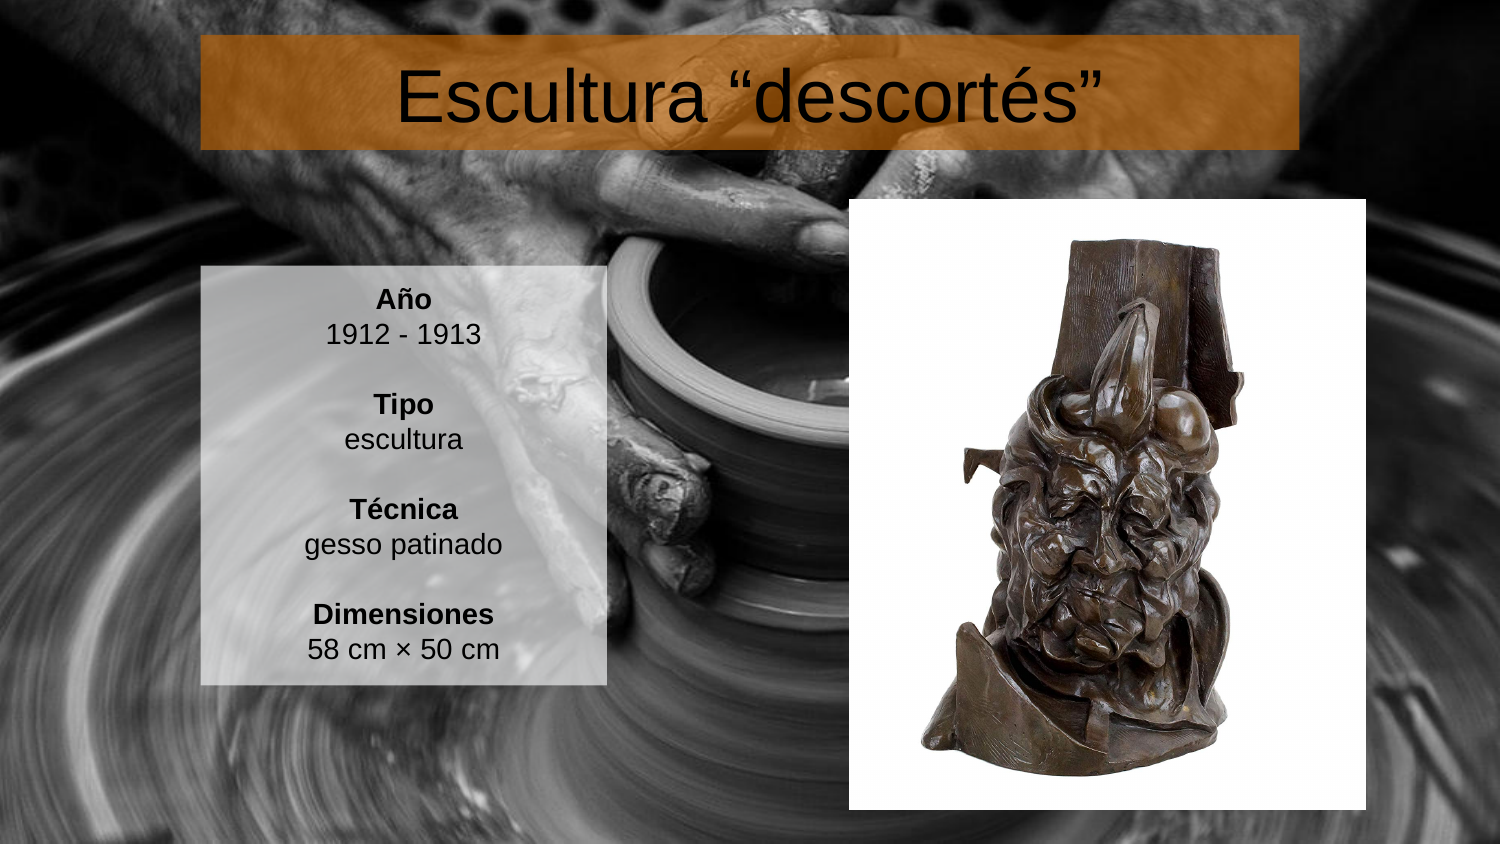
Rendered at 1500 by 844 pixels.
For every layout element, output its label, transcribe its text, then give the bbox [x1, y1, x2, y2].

text_box Año 1912 - 1913 Tipo escultura Técnica gesso patinado Dimensiones 58 cm × 50 cm [200, 265, 607, 686]
title Escultura “descortés” [200, 34, 1300, 150]
picture [0, 0, 1500, 844]
